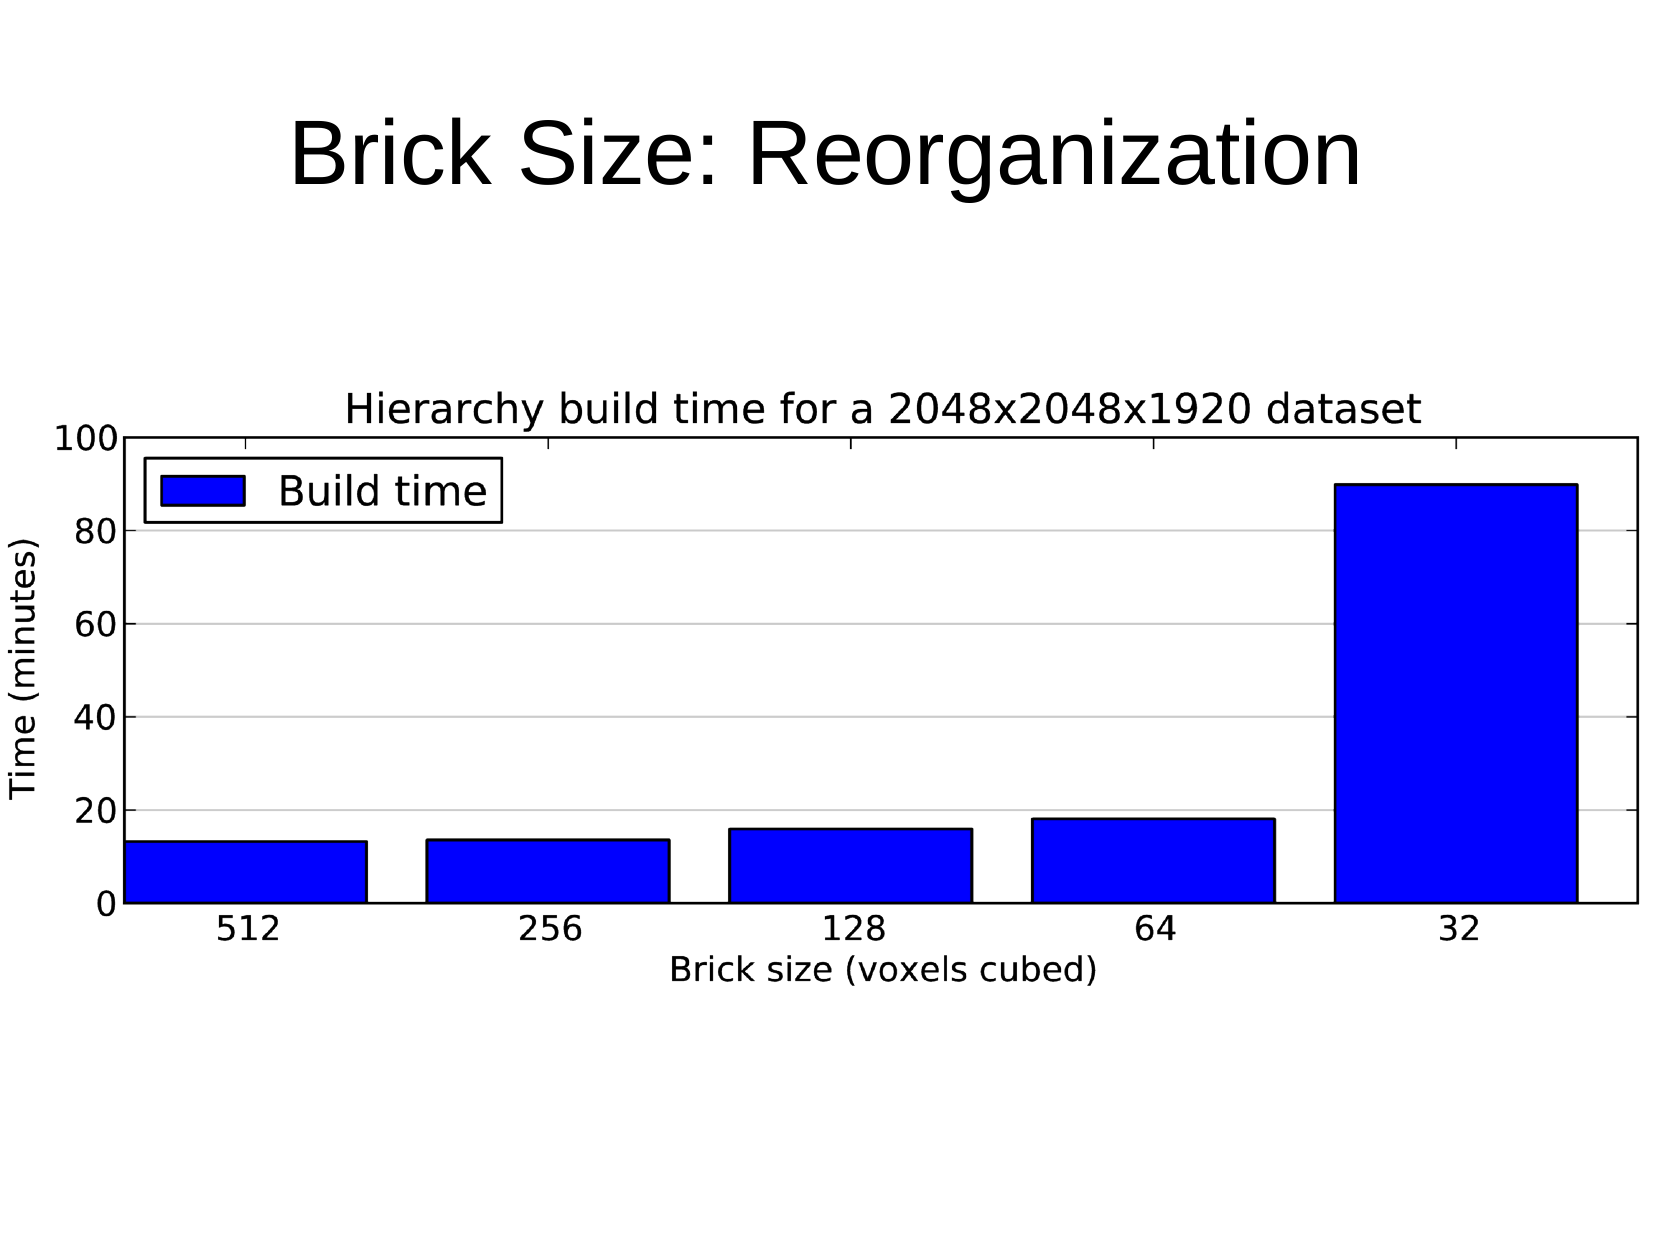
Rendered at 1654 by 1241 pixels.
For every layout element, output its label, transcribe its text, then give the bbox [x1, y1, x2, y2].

title Brick Size: Reorganization [82, 49, 1571, 257]
picture [0, 375, 1653, 996]
